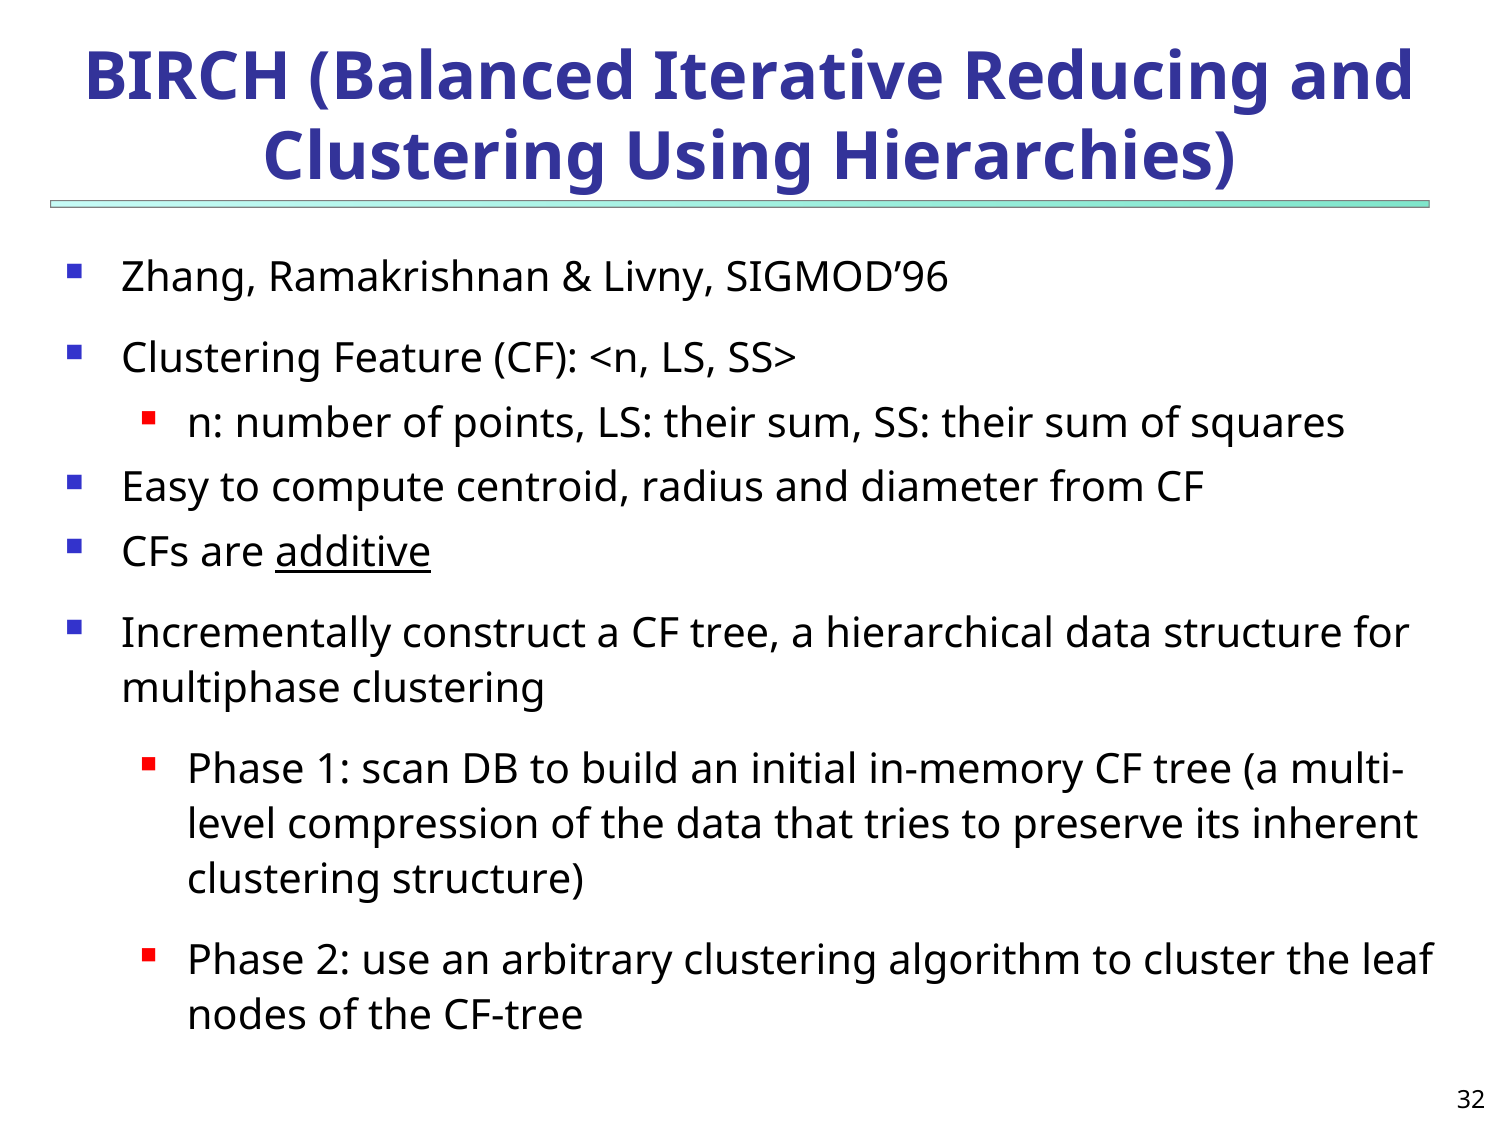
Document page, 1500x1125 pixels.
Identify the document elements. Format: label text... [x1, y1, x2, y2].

text_box 18 [1187, 1062, 1500, 1125]
title BIRCH (Balanced Iterative Reducing and Clustering Using Hierarchies) [0, 0, 1500, 200]
list Zhang, Ramakrishnan & Livny, SIGMOD’96 Clustering Feature (CF): <n, LS, SS> n: number of points, LS: their sum, SS: their sum of squares Easy to compute centroid, radius and diameter from CF CFs are additive Incrementally construct a CF tree, a hierarchical data structure for multiphase clustering Phase 1: scan DB to build an initial in-memory CF tree (a multi-level compression of the data that tries to preserve its inherent clustering structure) Phase 2: use an arbitrary clustering algorithm to cluster the leaf nodes of the CF-tree [50, 237, 1463, 1088]
